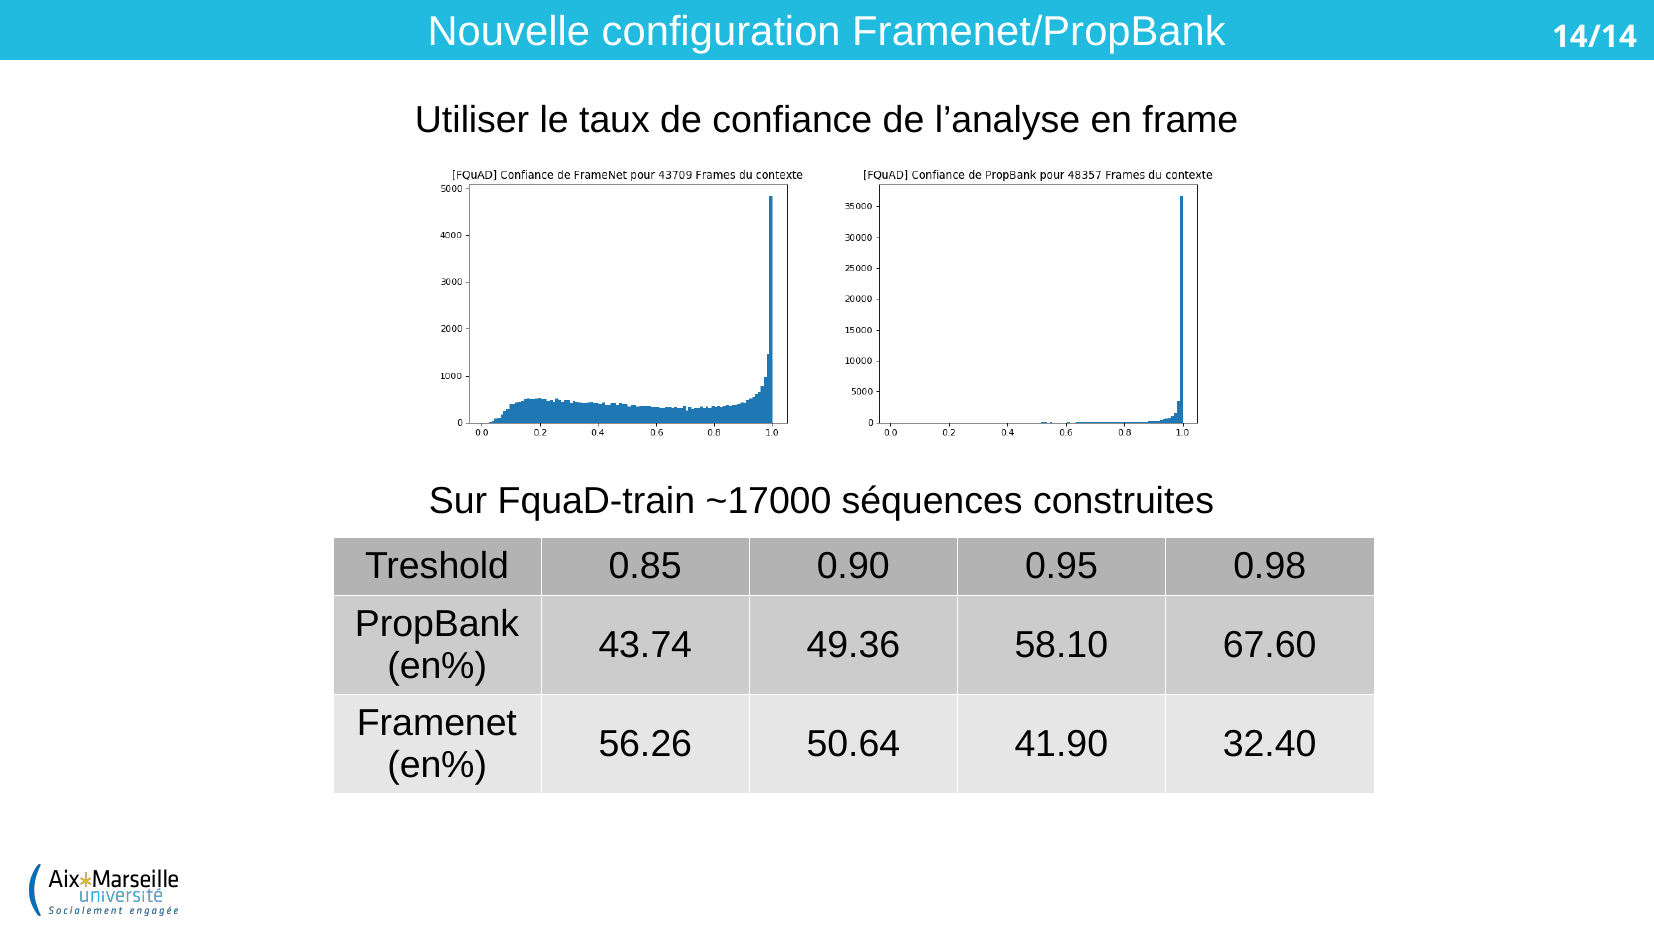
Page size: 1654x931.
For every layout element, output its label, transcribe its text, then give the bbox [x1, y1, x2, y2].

table_header 0.95 [958, 538, 1165, 595]
table_cell 32.40 [1166, 695, 1374, 793]
table_cell PropBank (en%) [334, 596, 541, 694]
table_cell 56.26 [542, 695, 749, 793]
table_cell 67.60 [1166, 596, 1374, 694]
table_cell 49.36 [750, 596, 957, 694]
text_box Nouvelle configuration Framenet/PropBank [0, 0, 1654, 62]
table_cell 50.64 [750, 695, 957, 793]
picture [29, 864, 178, 916]
table_header 0.98 [1166, 538, 1374, 595]
table_cell 43.74 [542, 596, 749, 694]
table_header 0.85 [542, 538, 749, 595]
table_cell 58.10 [958, 596, 1165, 694]
text_box Utiliser le taux de confiance de l’analyse en frame [206, 90, 1447, 148]
table_header Treshold [334, 538, 541, 595]
table_header 0.90 [750, 538, 957, 595]
text_box Sur FquaD-train ~17000 séquences construites [310, 472, 1344, 530]
table_cell Framenet (en%) [334, 695, 541, 793]
table_cell 41.90 [958, 695, 1165, 793]
picture [417, 147, 1237, 456]
